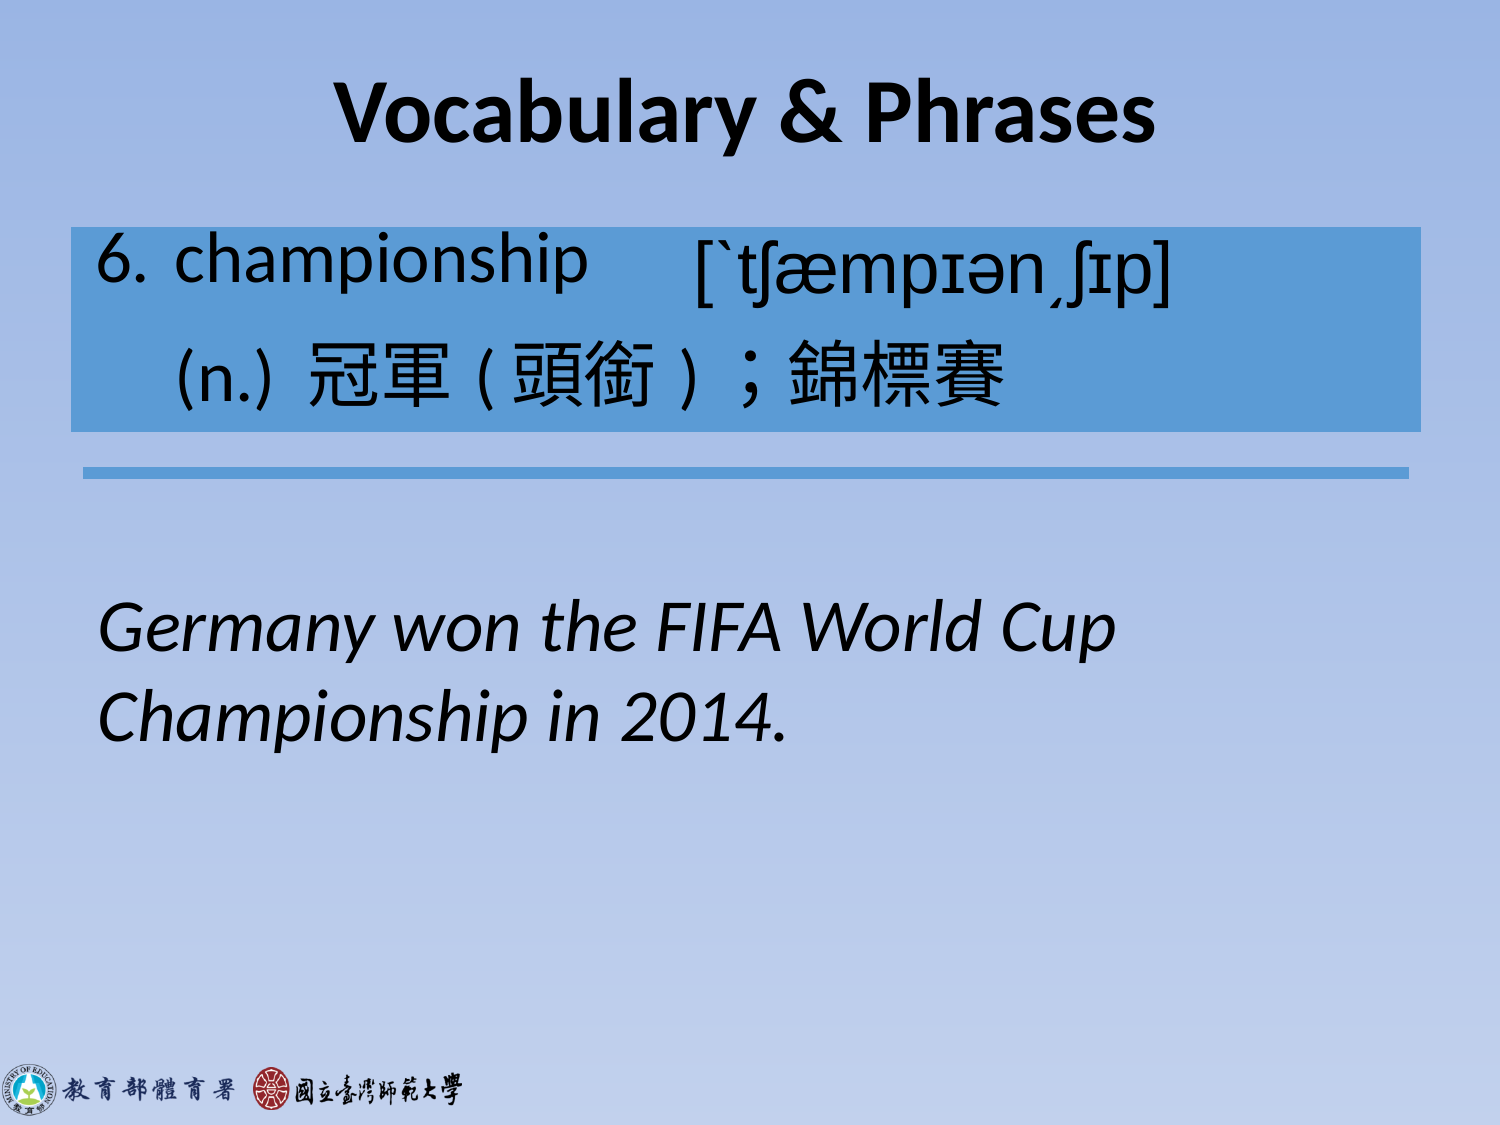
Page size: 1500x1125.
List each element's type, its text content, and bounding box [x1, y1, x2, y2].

table_header [ˋtʃæmpɪən͵ʃɪp] [693, 227, 1421, 317]
table_header 6. [71, 227, 175, 317]
text_box [83, 467, 1409, 479]
title Vocabulary & Phrases [70, 11, 1421, 200]
text_box Germany won the FIFA World Cup Championship in 2014. [82, 568, 1433, 766]
table_cell [71, 317, 175, 432]
table_header championship [175, 227, 693, 317]
table_cell (n.) 冠軍(頭銜)；錦標賽 [175, 317, 1421, 432]
